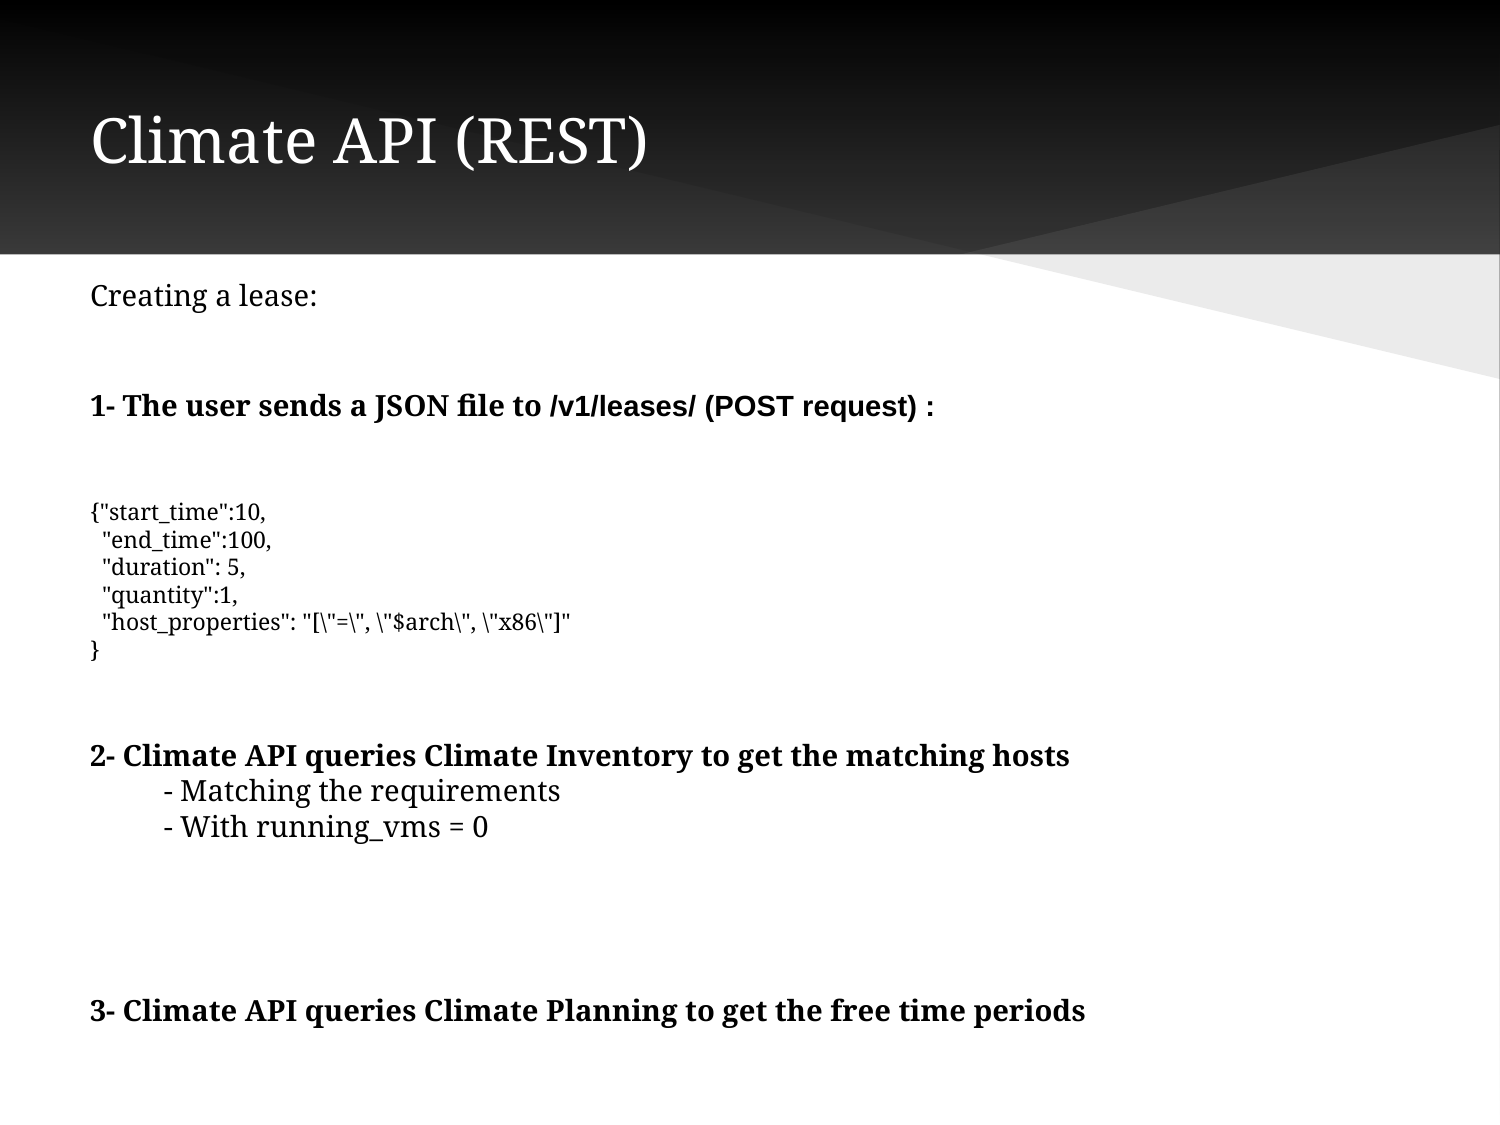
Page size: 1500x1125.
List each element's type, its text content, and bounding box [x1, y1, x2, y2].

list Creating a lease: 1- The user sends a JSON file to /v1/leases/ (POST request) : {"start_time":10, "end_time":100, "duration": 5, "quantity":1, "host_properties": "[\"=\", \"$arch\", \"x86\"]" } 2- Climate API queries Climate Inventory to get the matching hosts - Matching the requirements - With running_vms = 0 3- Climate API queries Climate Planning to get the free time periods [75, 262, 1425, 1078]
title Climate API (REST) [75, 45, 1425, 233]
